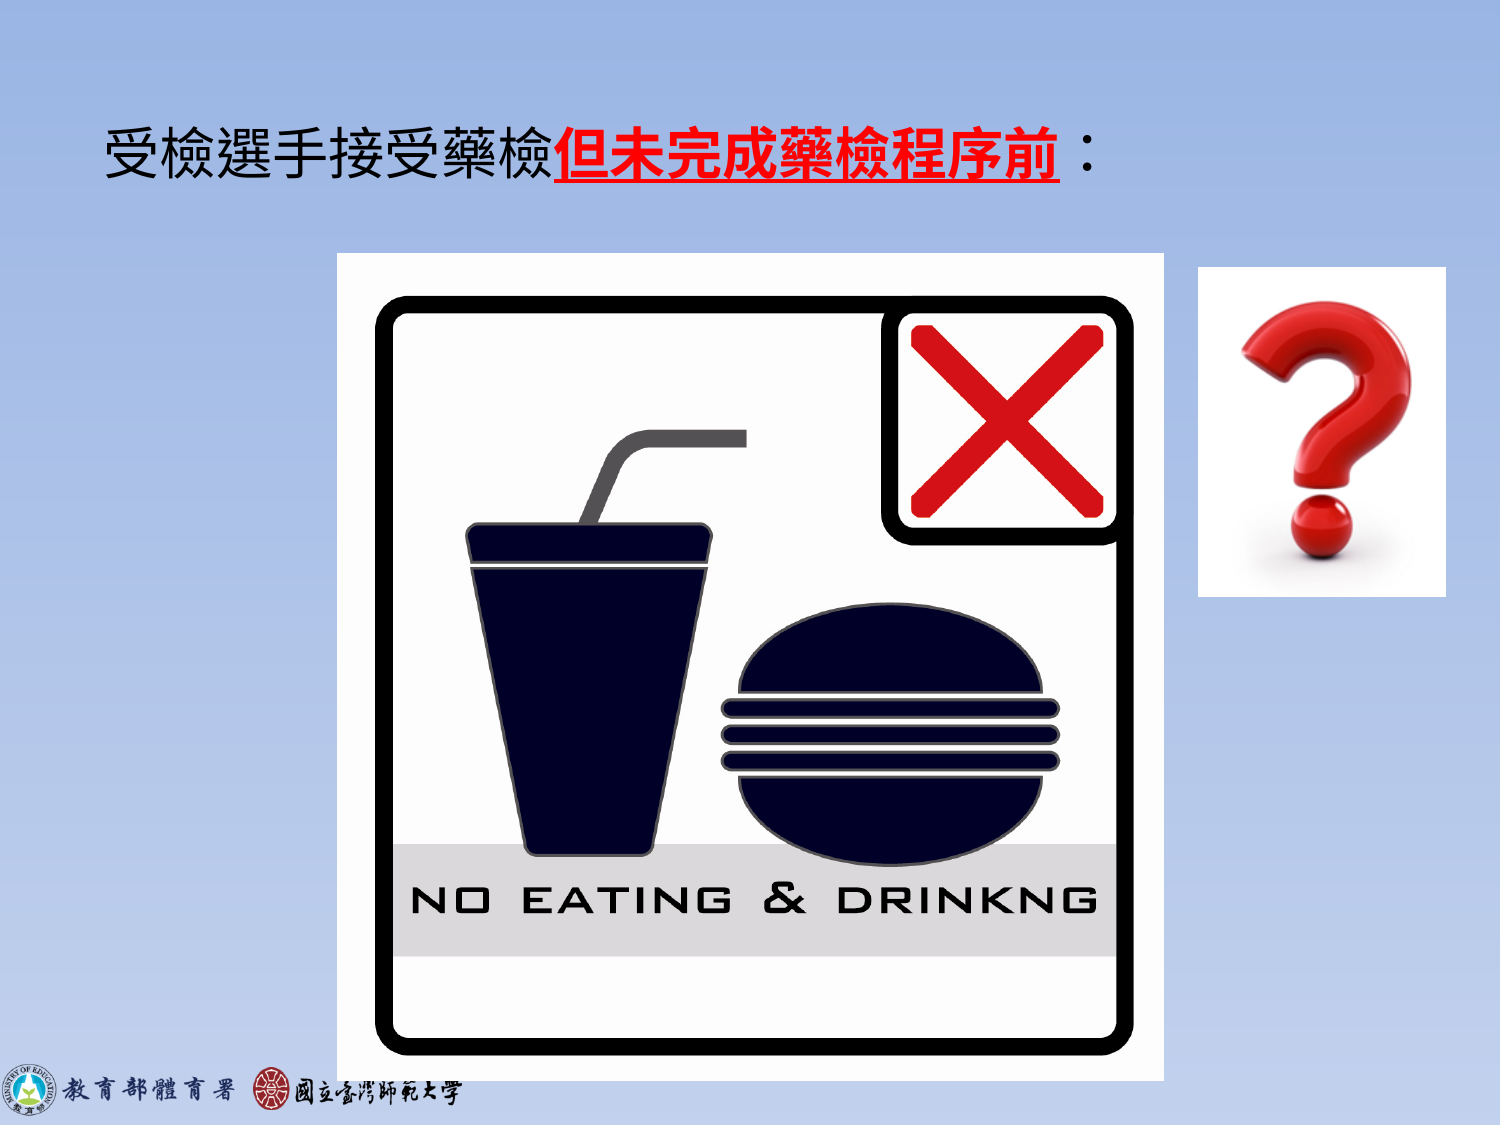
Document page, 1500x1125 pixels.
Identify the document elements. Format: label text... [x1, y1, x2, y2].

picture [1198, 267, 1446, 597]
picture [337, 253, 1164, 1081]
text_box 受檢選手接受藥檢但未完成藥檢程序前： [18, 48, 1483, 256]
